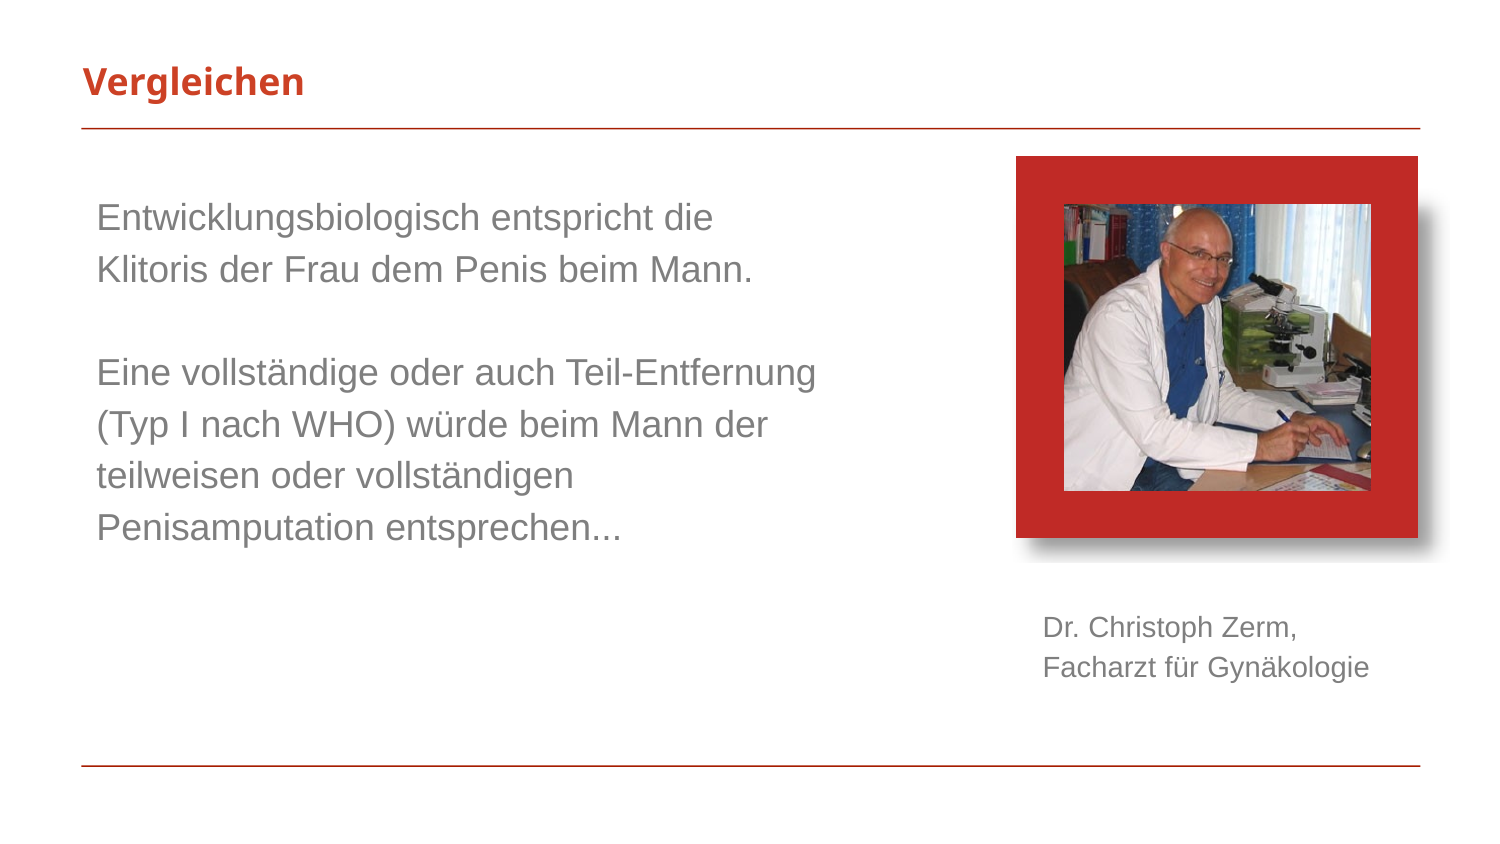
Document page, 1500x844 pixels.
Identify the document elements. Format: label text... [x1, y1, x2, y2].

picture [1012, 153, 1450, 564]
text_box Vergleichen [67, 43, 1078, 117]
text_box Dr. Christoph Zerm, Facharzt für Gynäkologie [1027, 588, 1395, 719]
text_box Entwicklungsbiologisch entspricht die Klitoris der Frau dem Penis beim Mann. Eine vollständige oder auch Teil-Entfernung (Typ I nach WHO) würde beim Mann der teilweisen oder vollständigen Penisamputation entsprechen... [81, 171, 846, 759]
